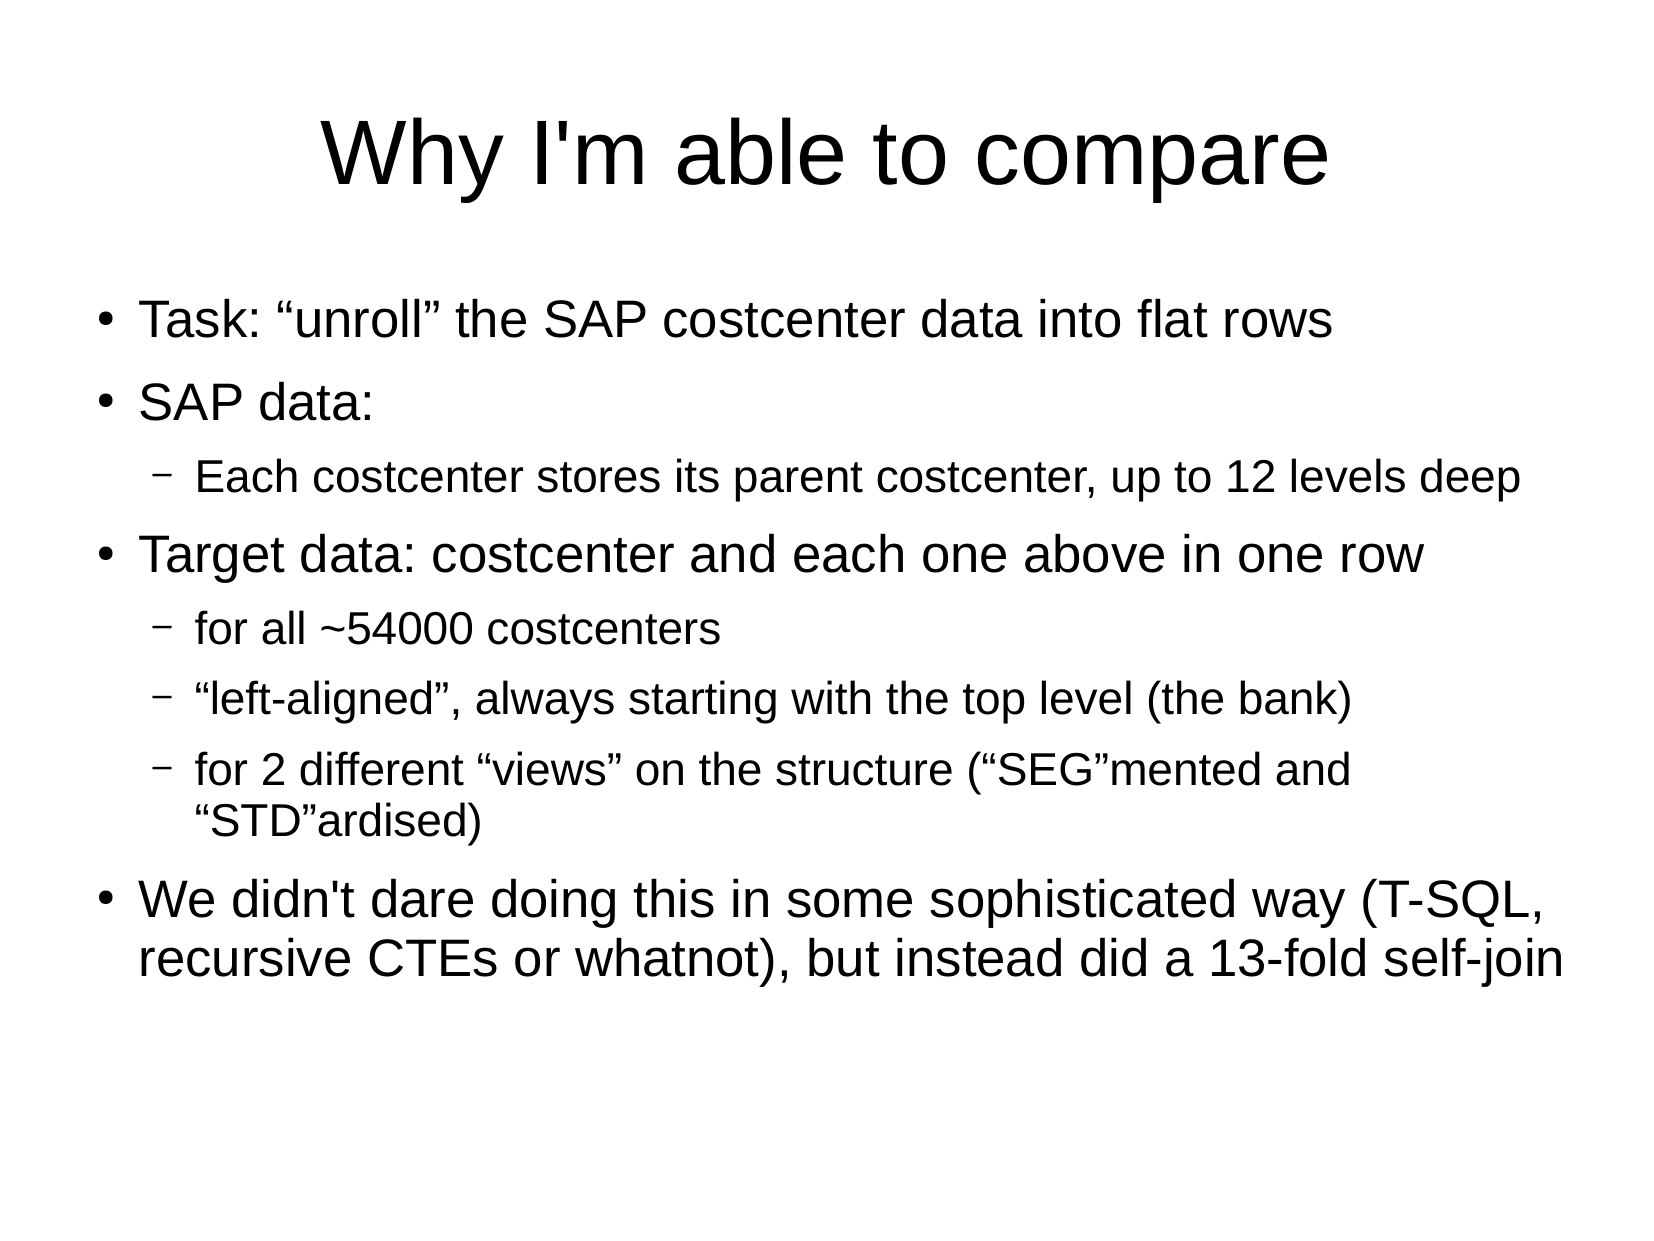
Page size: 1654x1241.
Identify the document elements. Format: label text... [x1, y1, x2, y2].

list Task: “unroll” the SAP costcenter data into flat rows SAP data: Each costcenter stores its parent costcenter, up to 12 levels deep Target data: costcenter and each one above in one row for all ~54000 costcenters “left-aligned”, always starting with the top level (the bank) for 2 different “views” on the structure (“SEG”mented and “STD”ardised) We didn't dare doing this in some sophisticated way (T-SQL, recursive CTEs or whatnot), but instead did a 13-fold self-join [82, 290, 1571, 1010]
title Why I'm able to compare [82, 49, 1571, 257]
